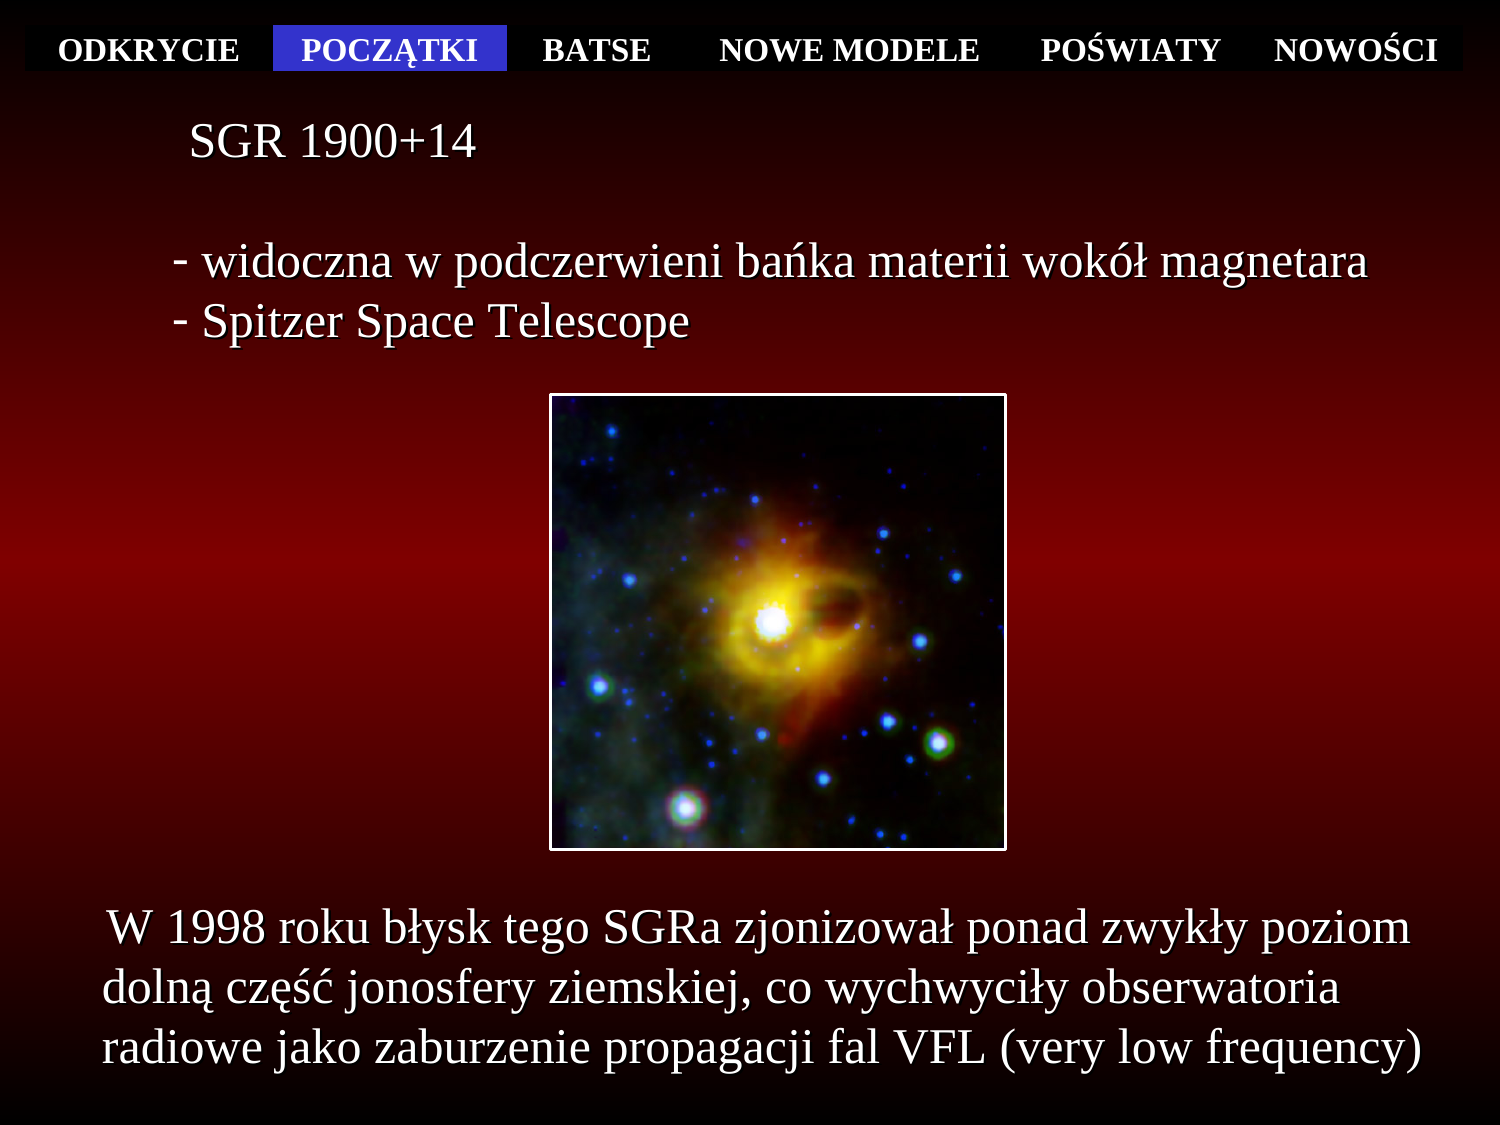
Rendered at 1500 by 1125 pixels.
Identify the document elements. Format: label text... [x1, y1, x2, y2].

text_box W 1998 roku błysk tego SGRa zjonizował ponad zwykły poziom dolną część jonosfery ziemskiej, co wychwyciły obserwatoria radiowe jako zaburzenie propagacji fal VFL (very low frequency) [74, 885, 1438, 1082]
table_header NOWE MODELE [688, 25, 1013, 71]
table_header POCZĄTKI [273, 25, 507, 71]
text_box SGR 1900+14 widoczna w podczerwieni bańka materii wokół magnetara Spitzer Space Telescope [157, 99, 1385, 356]
table_header ODKRYCIE [25, 25, 273, 71]
table_header NOWOŚCI [1250, 25, 1463, 71]
picture [552, 395, 1004, 848]
table_header BATSE [507, 25, 688, 71]
table_header POŚWIATY [1013, 25, 1250, 71]
